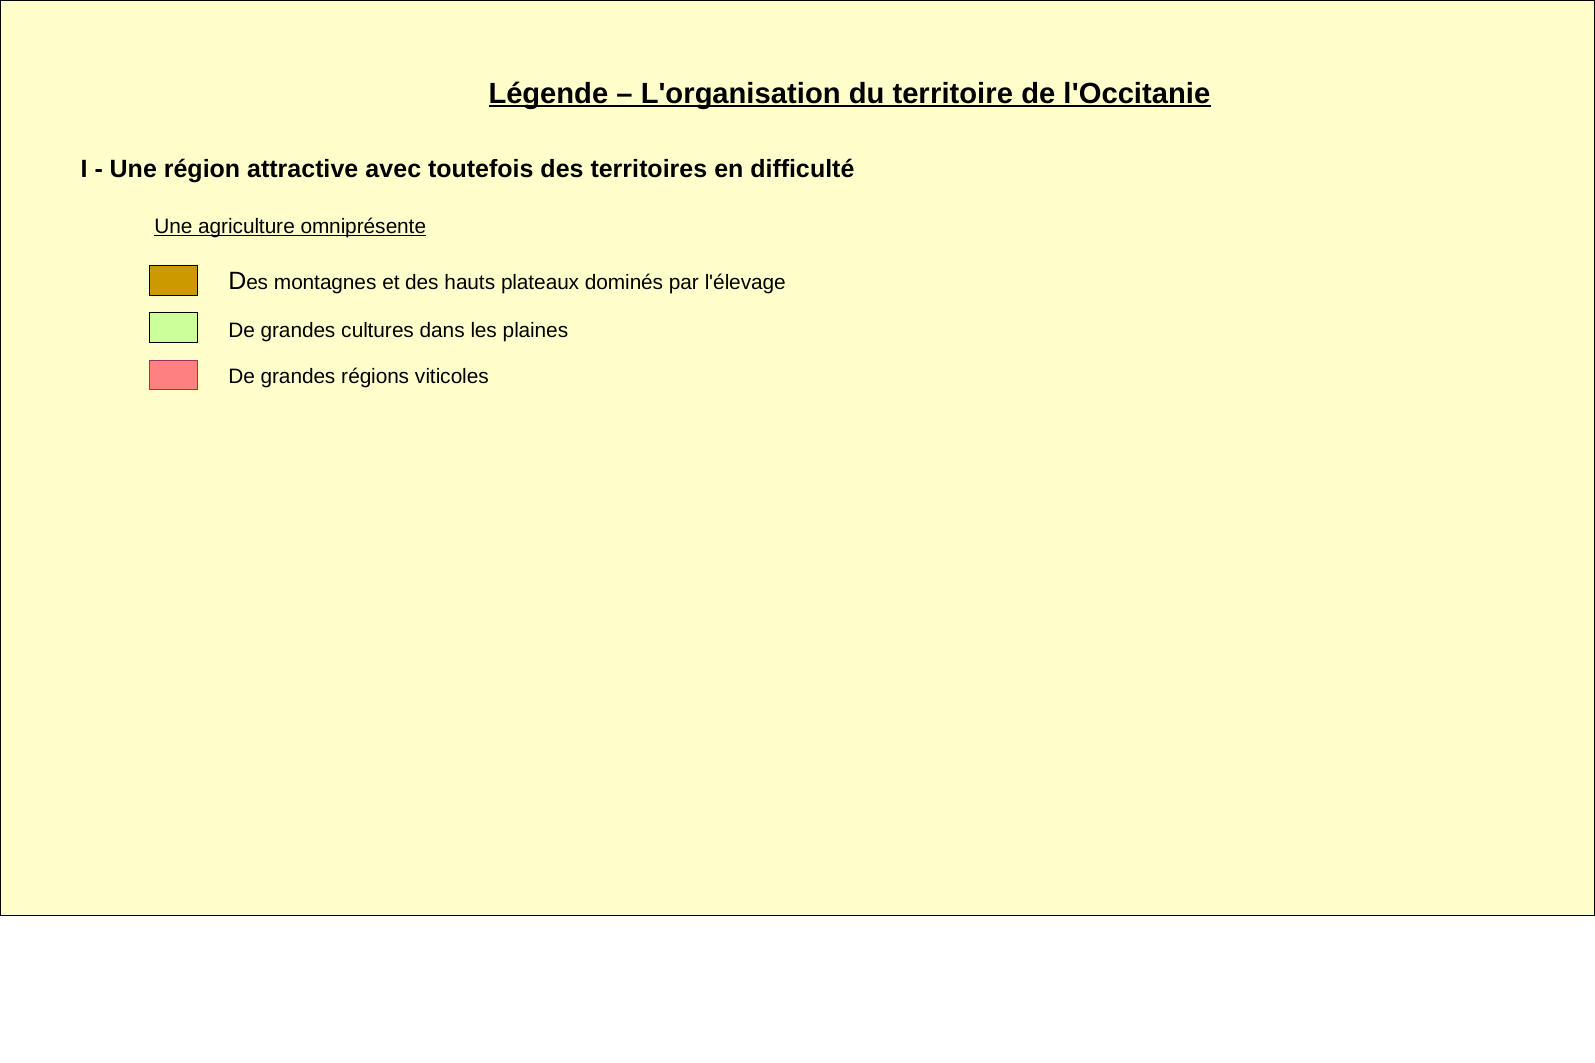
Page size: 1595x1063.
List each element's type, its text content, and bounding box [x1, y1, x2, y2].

text_box Légende – L'organisation du territoire de l'Occitanie [473, 69, 1227, 119]
text_box I - Une région attractive avec toutefois des territoires en difficulté Une agriculture omniprésente Des montagnes et des hauts plateaux dominés par l'élevage De grandes cultures dans les plaines De grandes régions viticoles [65, 147, 871, 520]
text_box [0, 0, 1595, 916]
